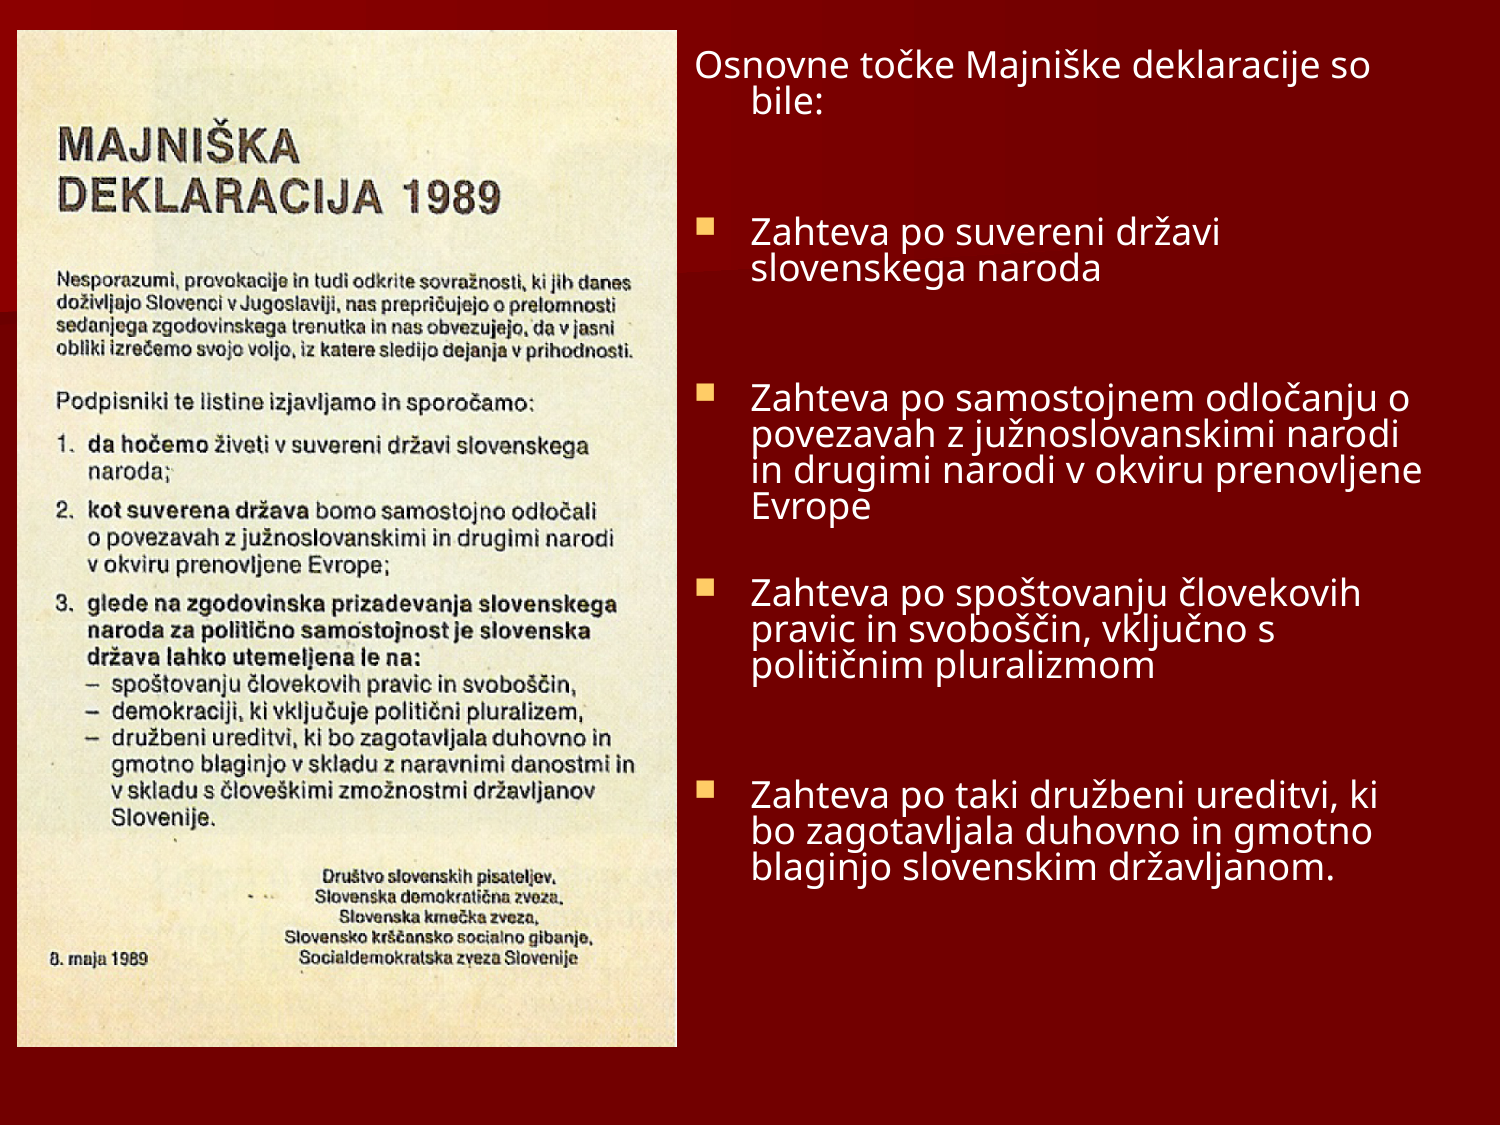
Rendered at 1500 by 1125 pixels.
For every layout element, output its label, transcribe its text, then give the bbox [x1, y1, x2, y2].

list Osnovne točke Majniške deklaracije so bile: Zahteva po suvereni državi slovenskega naroda Zahteva po samostojnem odločanju o povezavah z južnoslovanskimi narodi in drugimi narodi v okviru prenovljene Evrope Zahteva po spoštovanju človekovih pravic in svoboščin, vključno s političnim pluralizmom Zahteva po taki družbeni ureditvi, ki bo zagotavljala duhovno in gmotno blaginjo slovenskim državljanom. [679, 42, 1449, 988]
picture [17, 30, 677, 1047]
